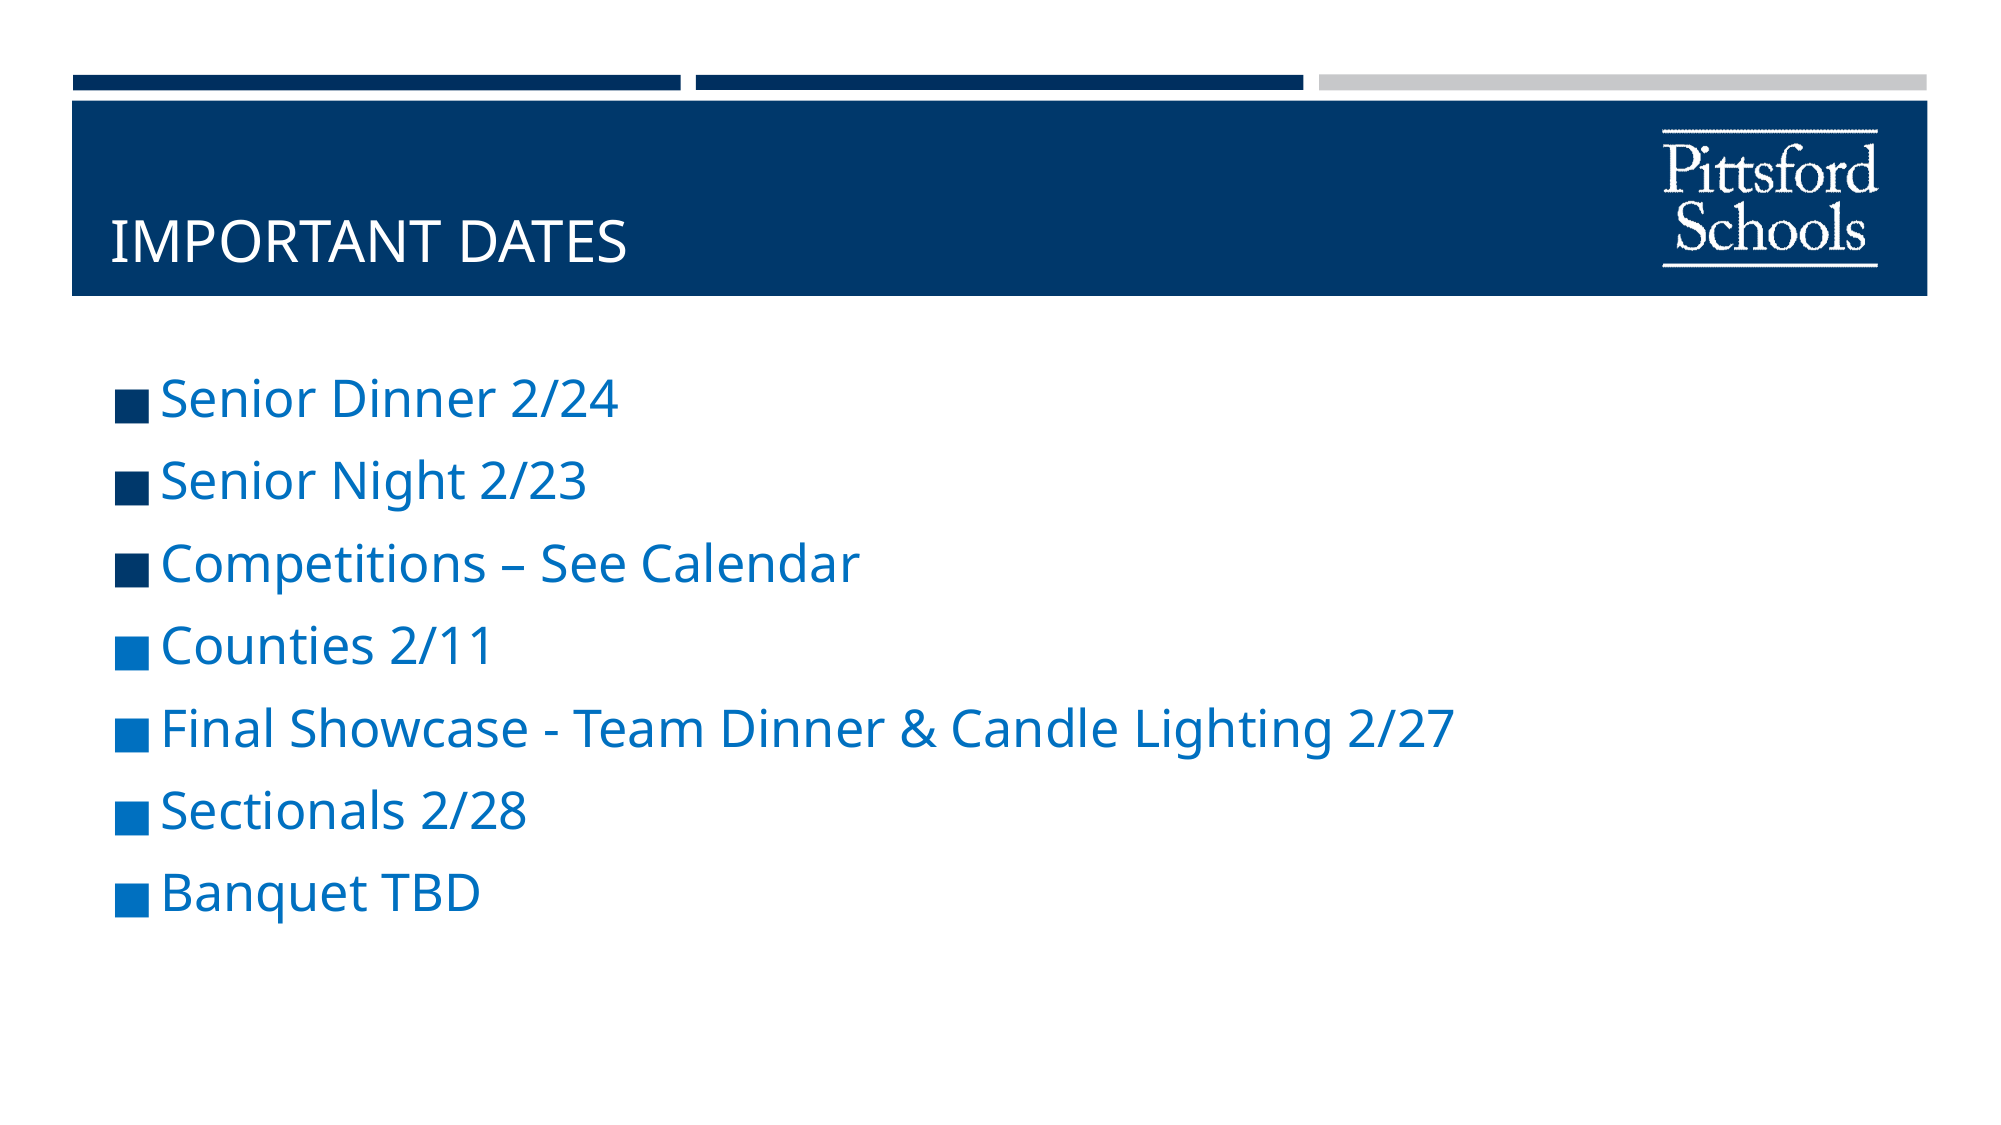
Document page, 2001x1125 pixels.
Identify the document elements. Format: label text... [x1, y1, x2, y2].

picture [1625, 94, 1916, 303]
title IMPORTANT DATES [95, 115, 1905, 282]
list Senior Dinner 2/24 Senior Night 2/23 Competitions – See Calendar Counties 2/11 Final Showcase - Team Dinner & Candle Lighting 2/27 Sectionals 2/28 Banquet TBD [95, 357, 1905, 962]
